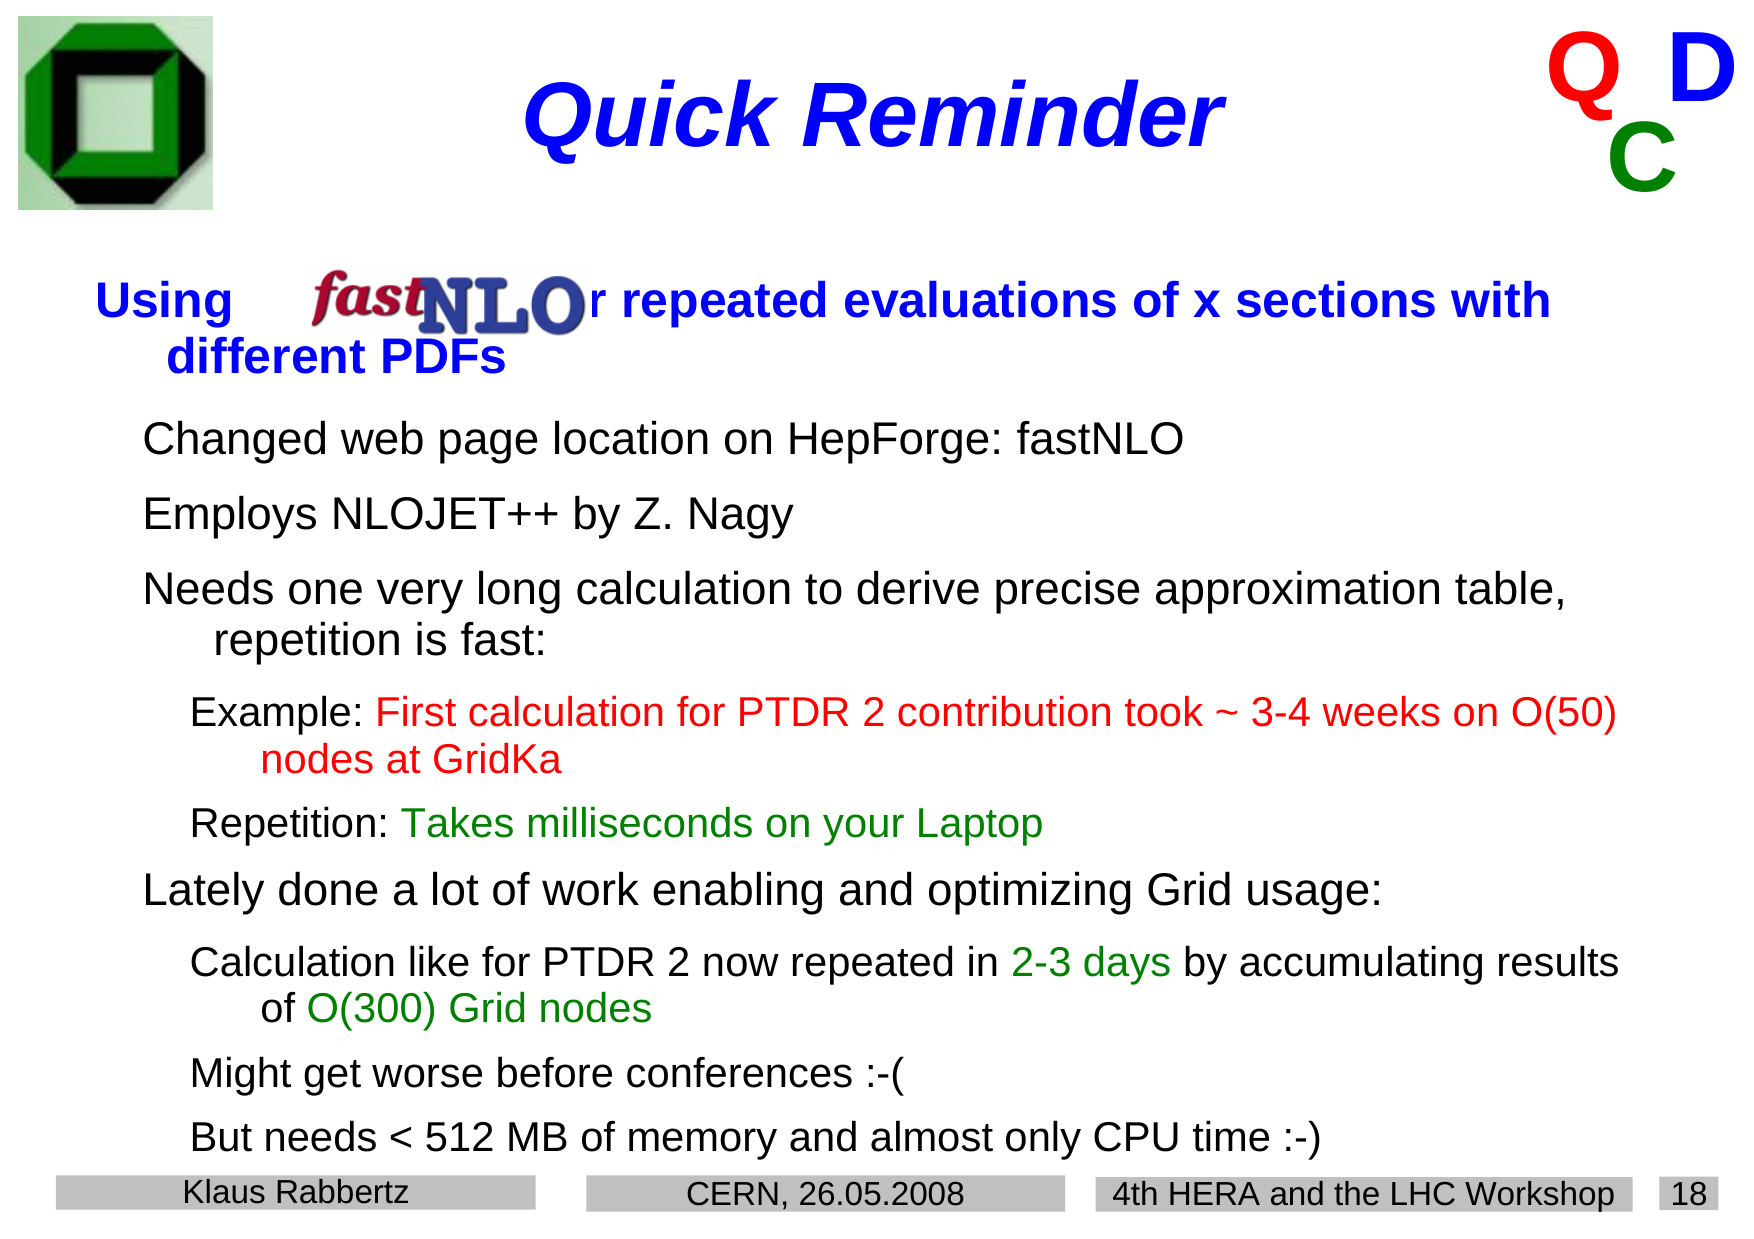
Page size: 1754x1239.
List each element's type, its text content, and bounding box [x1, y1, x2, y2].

picture [303, 265, 592, 337]
title Quick Reminder [220, 16, 1525, 213]
list Using for repeated evaluations of x sections with different PDFs Changed web page location on HepForge: fastNLO Employs NLOJET++ by Z. Nagy Needs one very long calculation to derive precise approximation table, repetition is fast: Example: First calculation for PTDR 2 contribution took ~ 3-4 weeks on O(50) nodes at GridKa Repetition: Takes milliseconds on your Laptop Lately done a lot of work enabling and optimizing Grid usage: Calculation like for PTDR 2 now repeated in 2-3 days by accumulating results of O(300) Grid nodes Might get worse before conferences :-( But needs < 512 MB of memory and almost only CPU time :-) [83, 272, 1641, 1161]
picture [18, 16, 213, 210]
